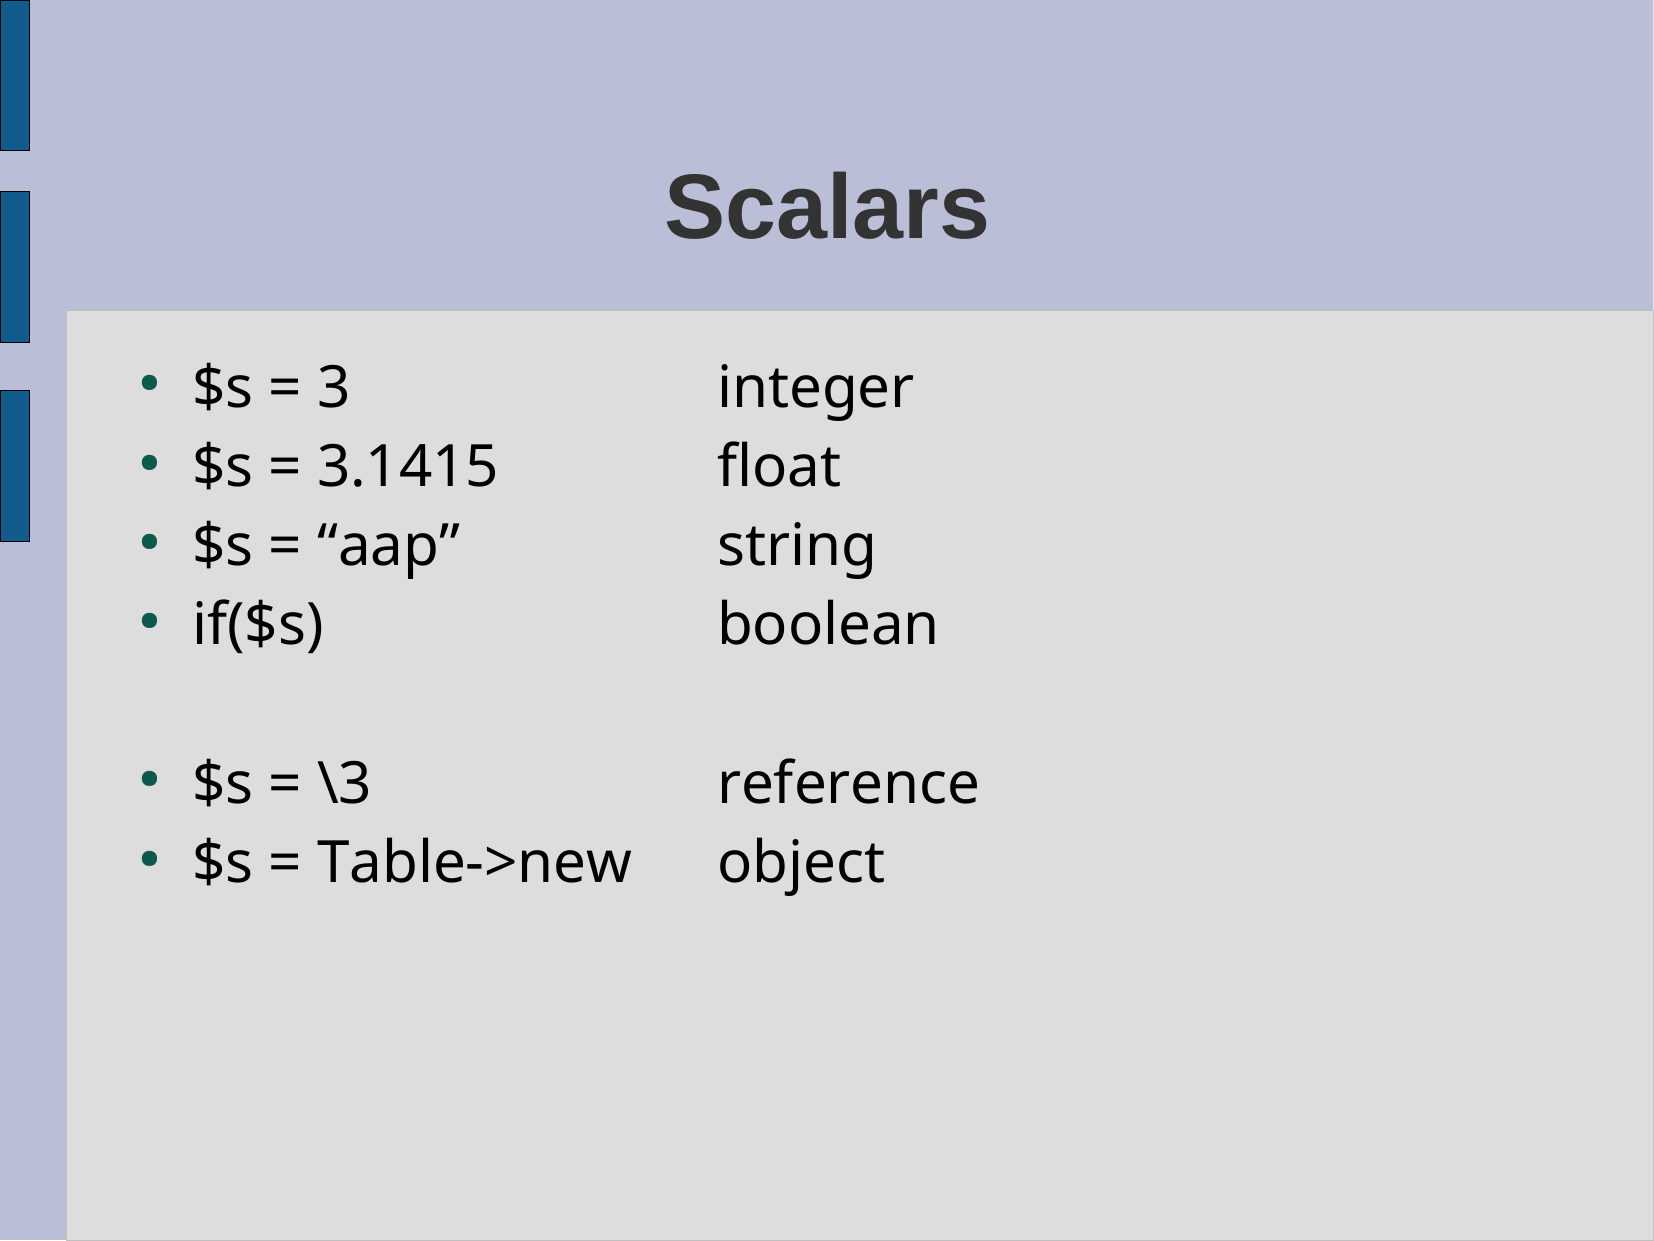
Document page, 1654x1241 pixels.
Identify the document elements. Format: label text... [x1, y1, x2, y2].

list $s = 3 integer $s = 3.1415 float $s = “aap” string if($s) boolean $s = \3 reference $s = Table->new object [121, 344, 1534, 1127]
title Scalars [121, 102, 1534, 311]
